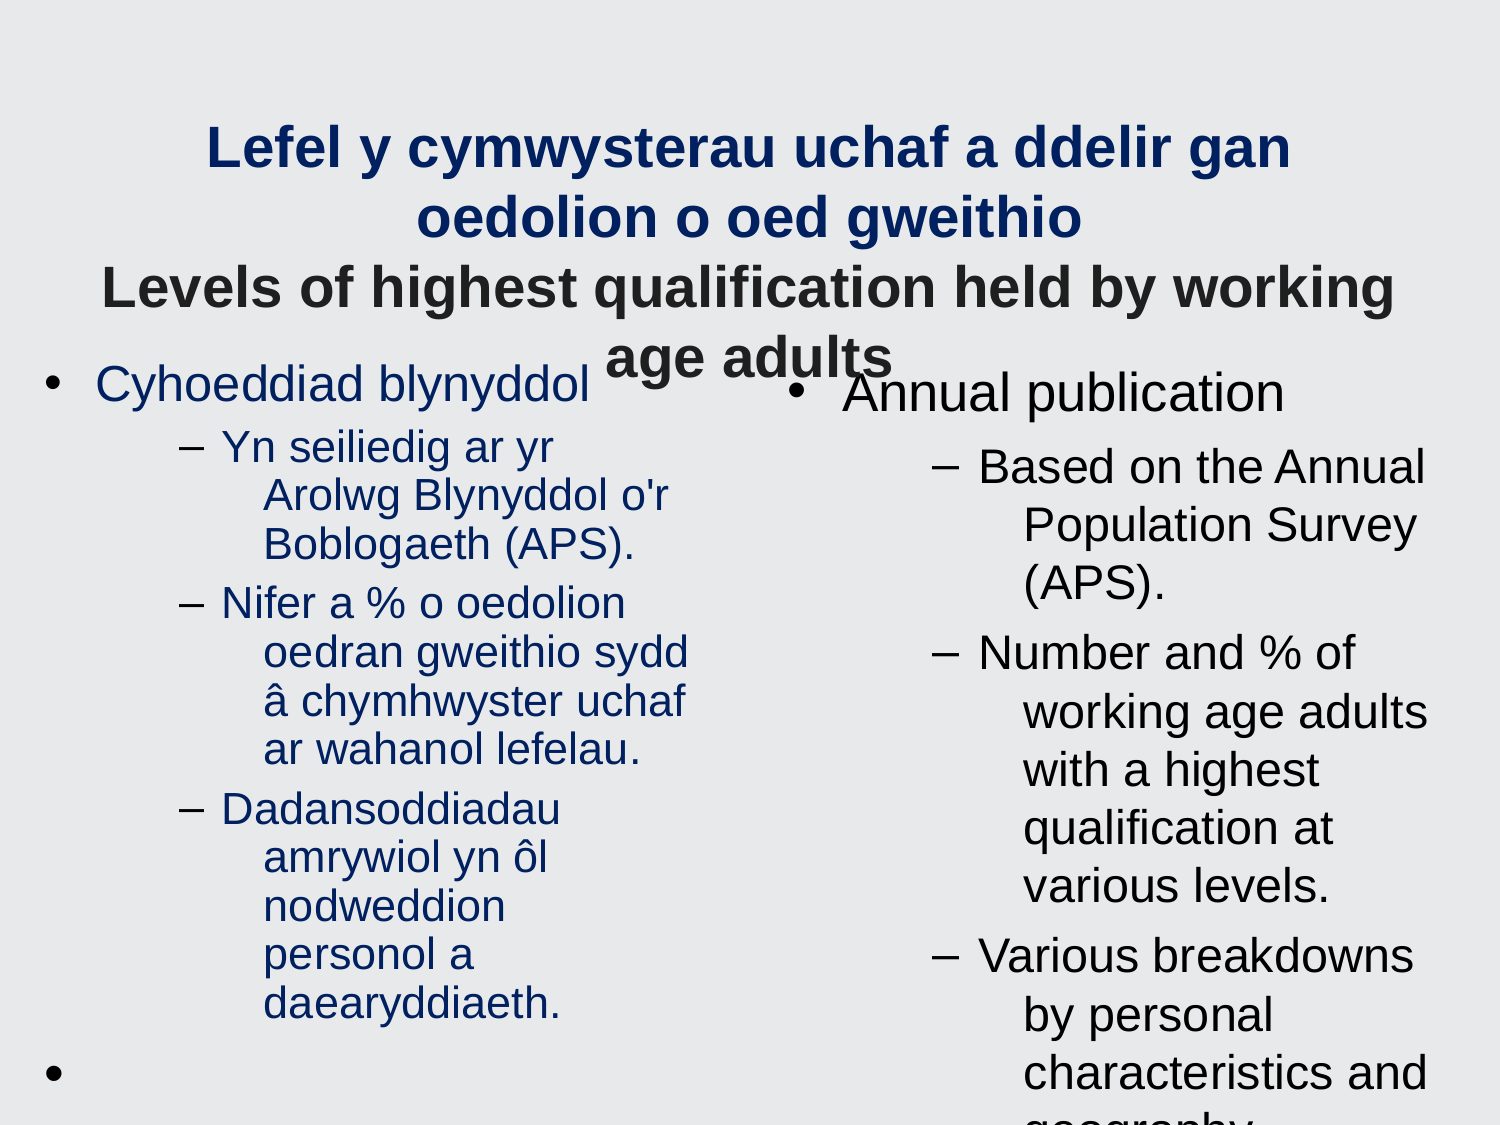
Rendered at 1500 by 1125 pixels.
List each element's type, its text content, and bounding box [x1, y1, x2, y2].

list Annual publication Based on the Annual Population Survey (APS). Number and % of working age adults with a highest qualification at various levels. Various breakdowns by personal characteristics and geography. [772, 349, 1470, 1125]
title Lefel y cymwysterau uchaf a ddelir gan oedolion o oed gweithio Levels of highest qualification held by working age adults [64, 101, 1436, 290]
text_box Cyhoeddiad blynyddol Yn seiliedig ar yr Arolwg Blynyddol o'r Boblogaeth (APS). Nifer a % o oedolion oedran gweithio sydd â chymhwyster uchaf ar wahanol lefelau. Dadansoddiadau amrywiol yn ôl nodweddion personol a daearyddiaeth. [29, 349, 705, 1112]
